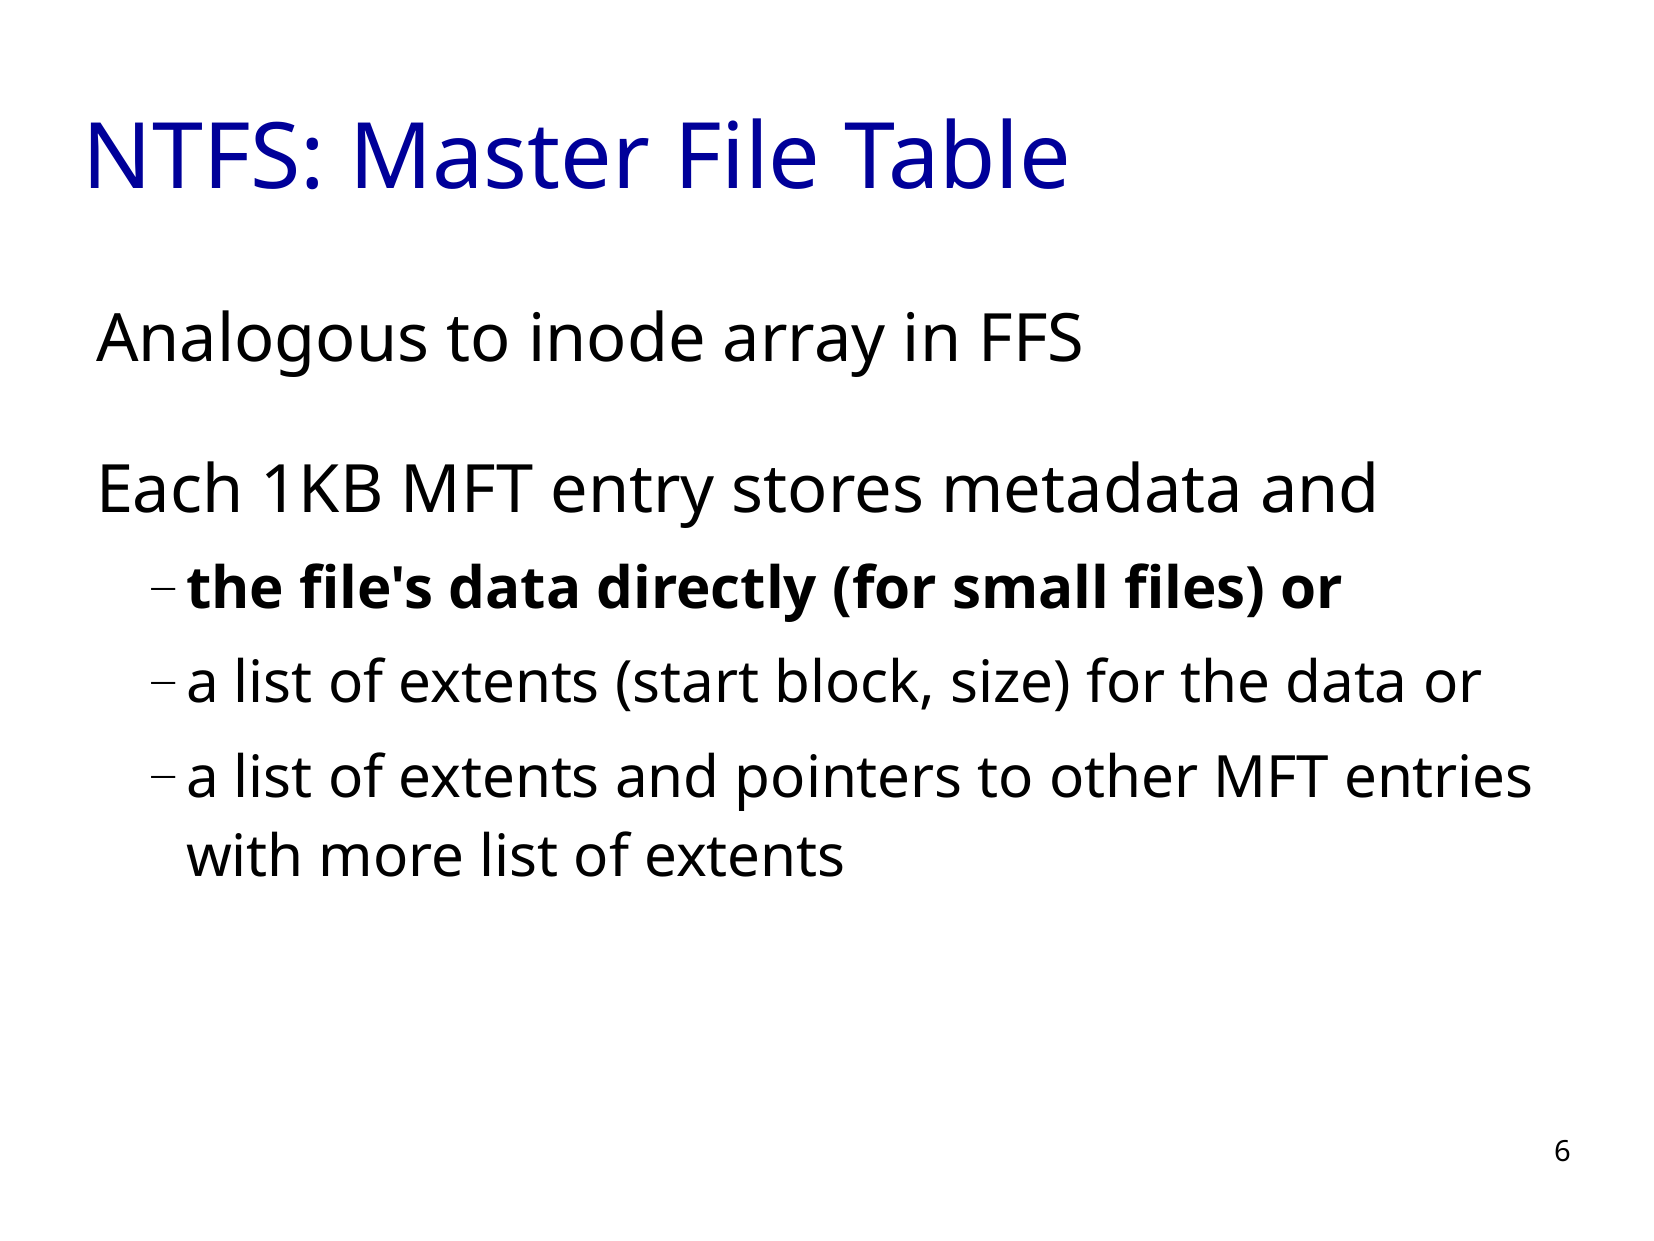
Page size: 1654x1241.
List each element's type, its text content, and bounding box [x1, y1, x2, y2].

title NTFS: Master File Table [82, 49, 1571, 257]
list Analogous to inode array in FFS Each 1KB MFT entry stores metadata and the file's data directly (for small files) or a list of extents (start block, size) for the data or a list of extents and pointers to other MFT entries with more list of extents [60, 290, 1571, 1096]
